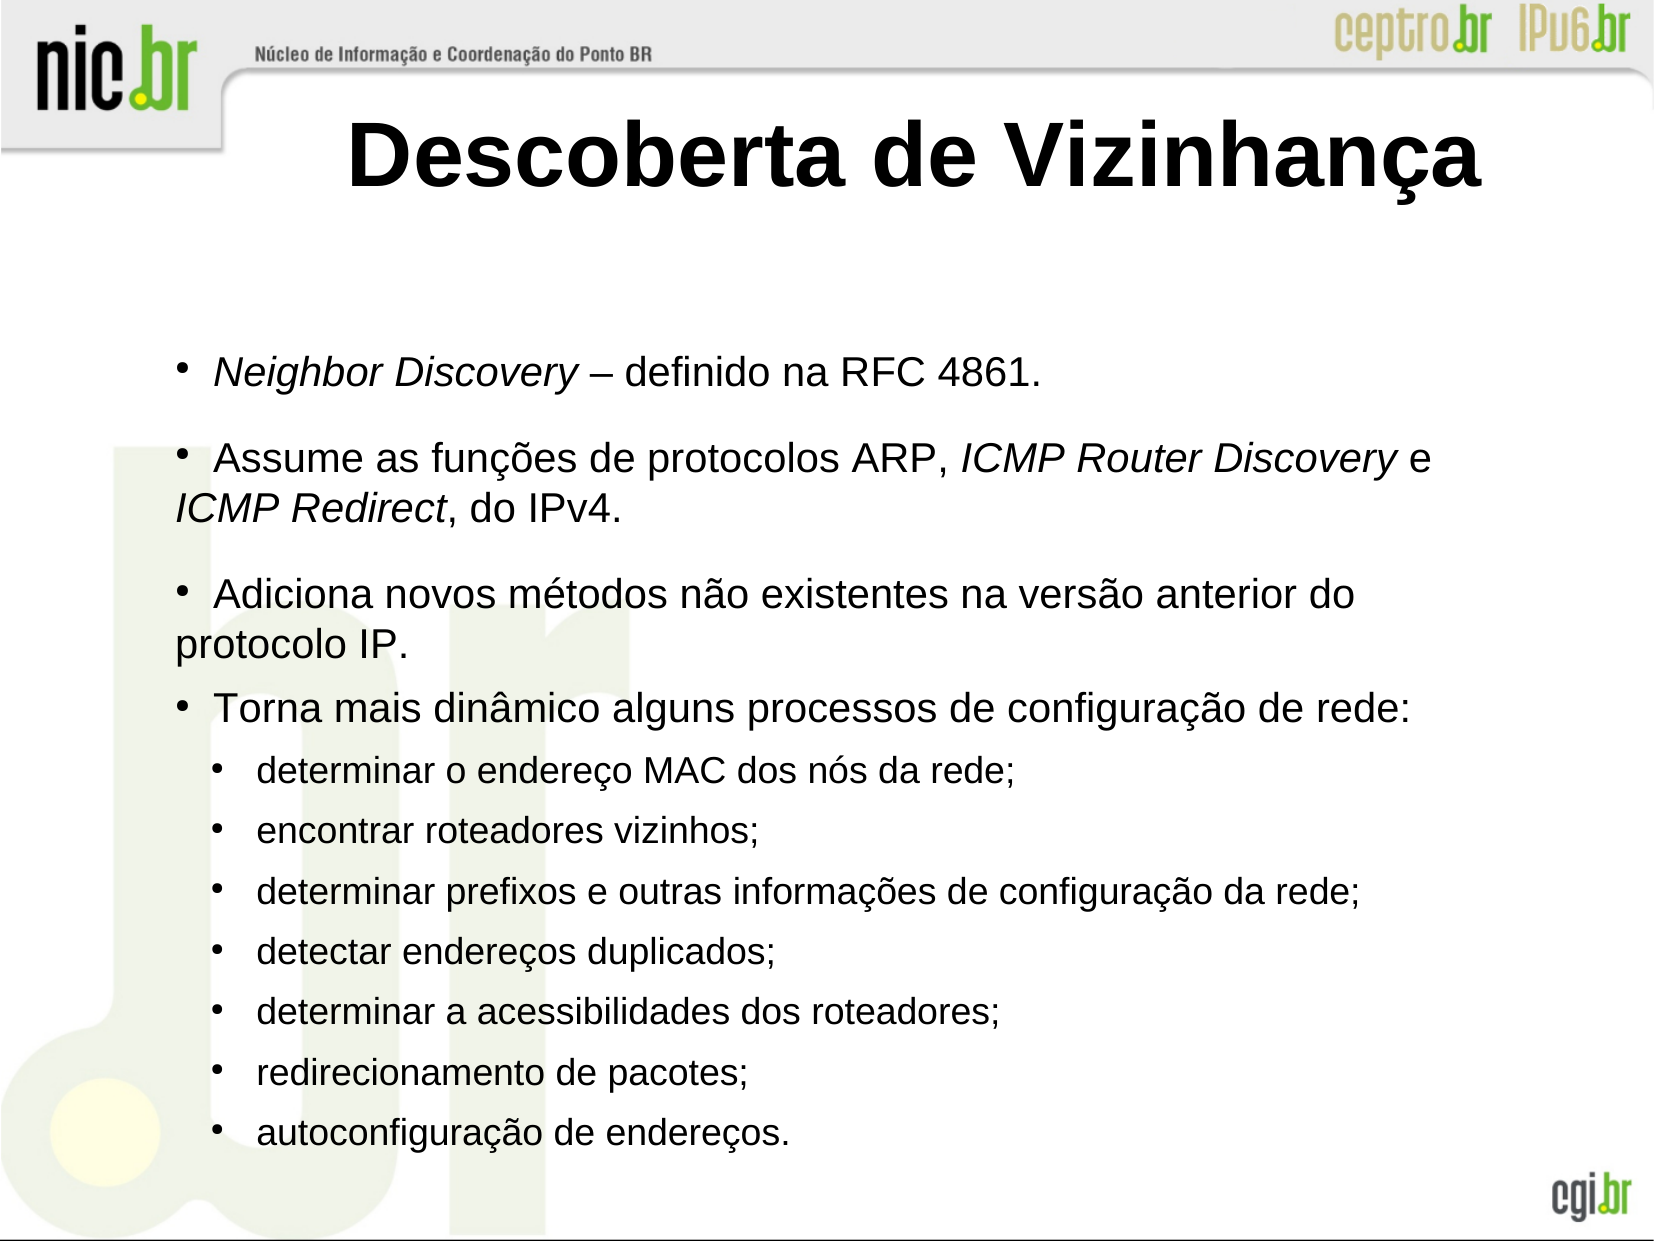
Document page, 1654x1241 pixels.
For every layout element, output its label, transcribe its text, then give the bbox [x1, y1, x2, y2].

text_box Neighbor Discovery – definido na RFC 4861. Assume as funções de protocolos ARP, ICMP Router Discovery e ICMP Redirect, do IPv4. Adiciona novos métodos não existentes na versão anterior do protocolo IP. Torna mais dinâmico alguns processos de configuração de rede: determinar o endereço MAC dos nós da rede; encontrar roteadores vizinhos; determinar prefixos e outras informações de configuração da rede; detectar endereços duplicados; determinar a acessibilidades dos roteadores; redirecionamento de pacotes; autoconfiguração de endereços. [160, 336, 1494, 975]
picture [0, 0, 1654, 1241]
text_box Descoberta de Vizinhança [177, 97, 1654, 215]
